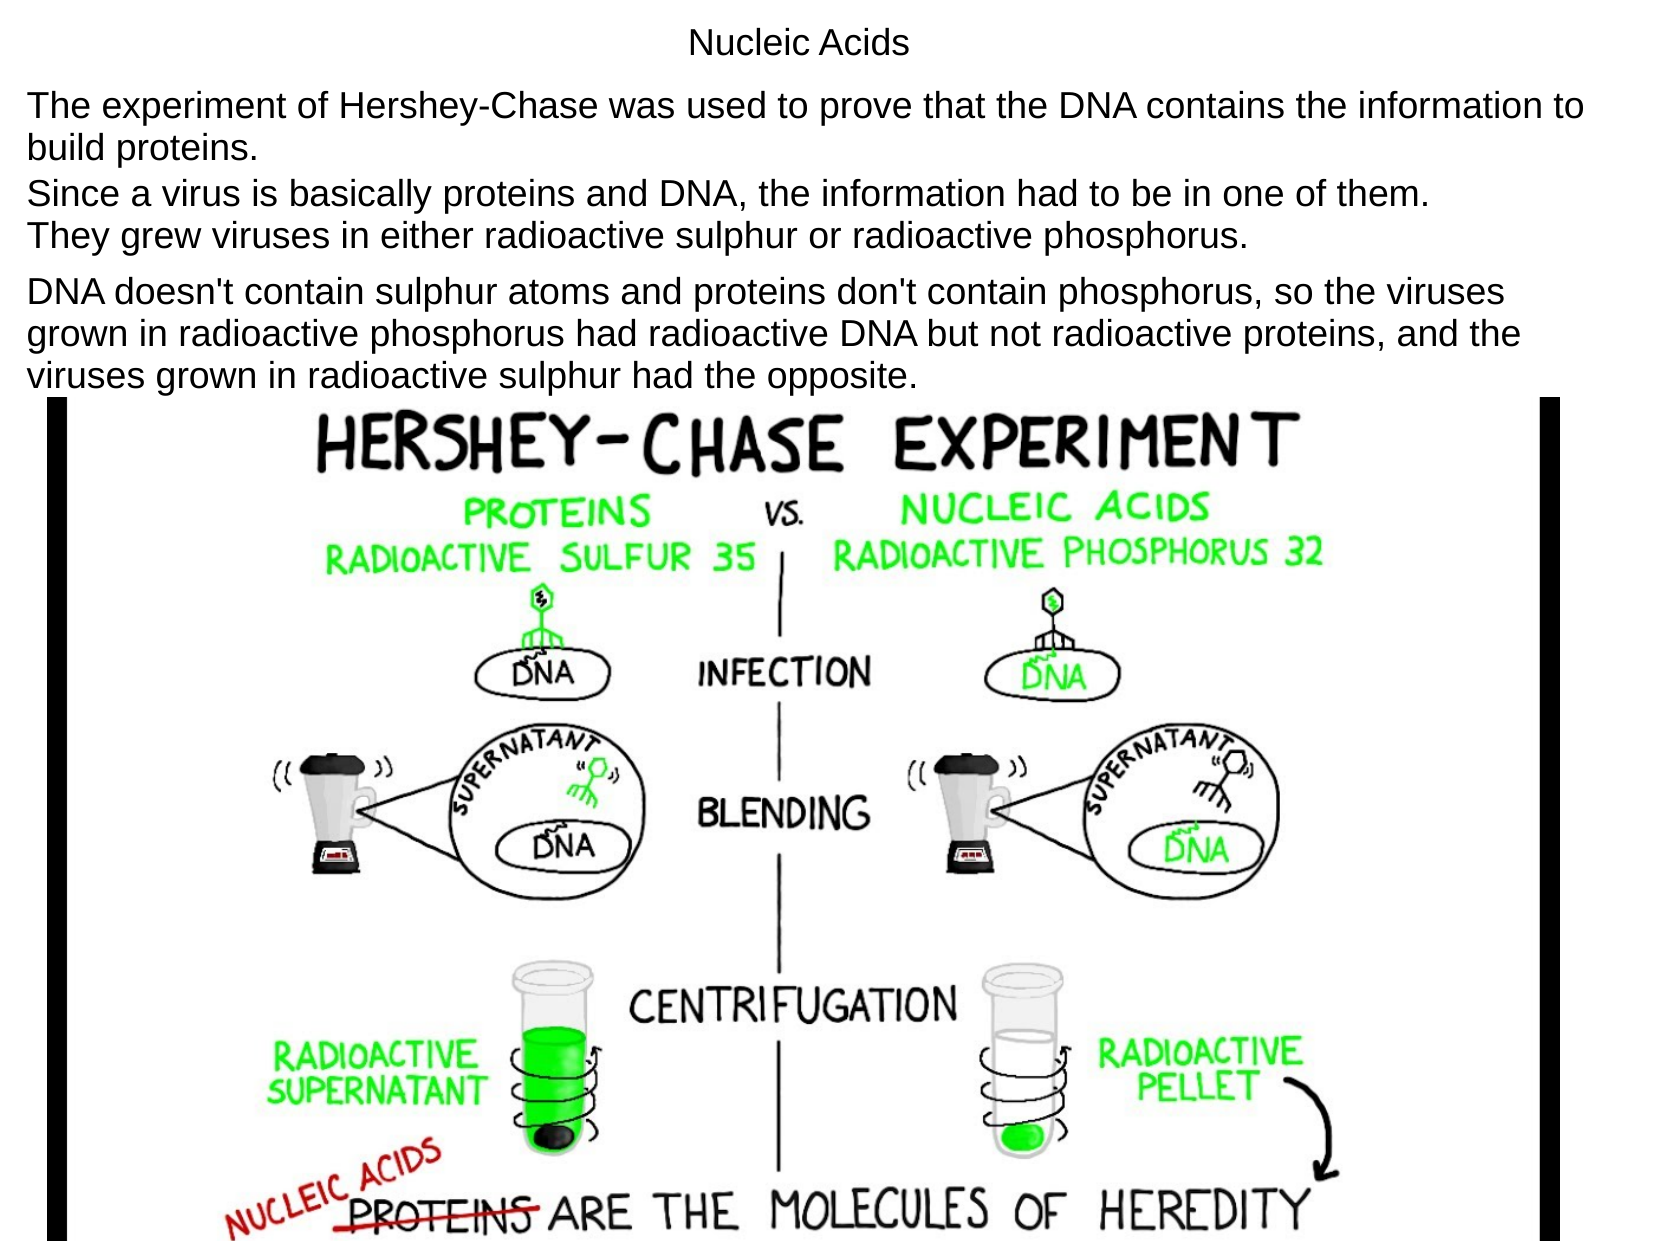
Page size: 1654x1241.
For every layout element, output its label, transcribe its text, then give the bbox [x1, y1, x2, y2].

text_box Since a virus is basically proteins and DNA, the information had to be in one of them. They grew viruses in either radioactive sulphur or radioactive phosphorus. [11, 165, 1654, 272]
text_box DNA doesn't contain sulphur atoms and proteins don't contain phosphorus, so the viruses grown in radioactive phosphorus had radioactive DNA but not radioactive proteins, and the viruses grown in radioactive sulphur had the opposite. [11, 263, 1630, 615]
picture [47, 397, 1560, 1241]
text_box Nucleic Acids [673, 14, 1654, 71]
text_box The experiment of Hershey-Chase was used to prove that the DNA contains the information to build proteins. [11, 76, 1654, 165]
